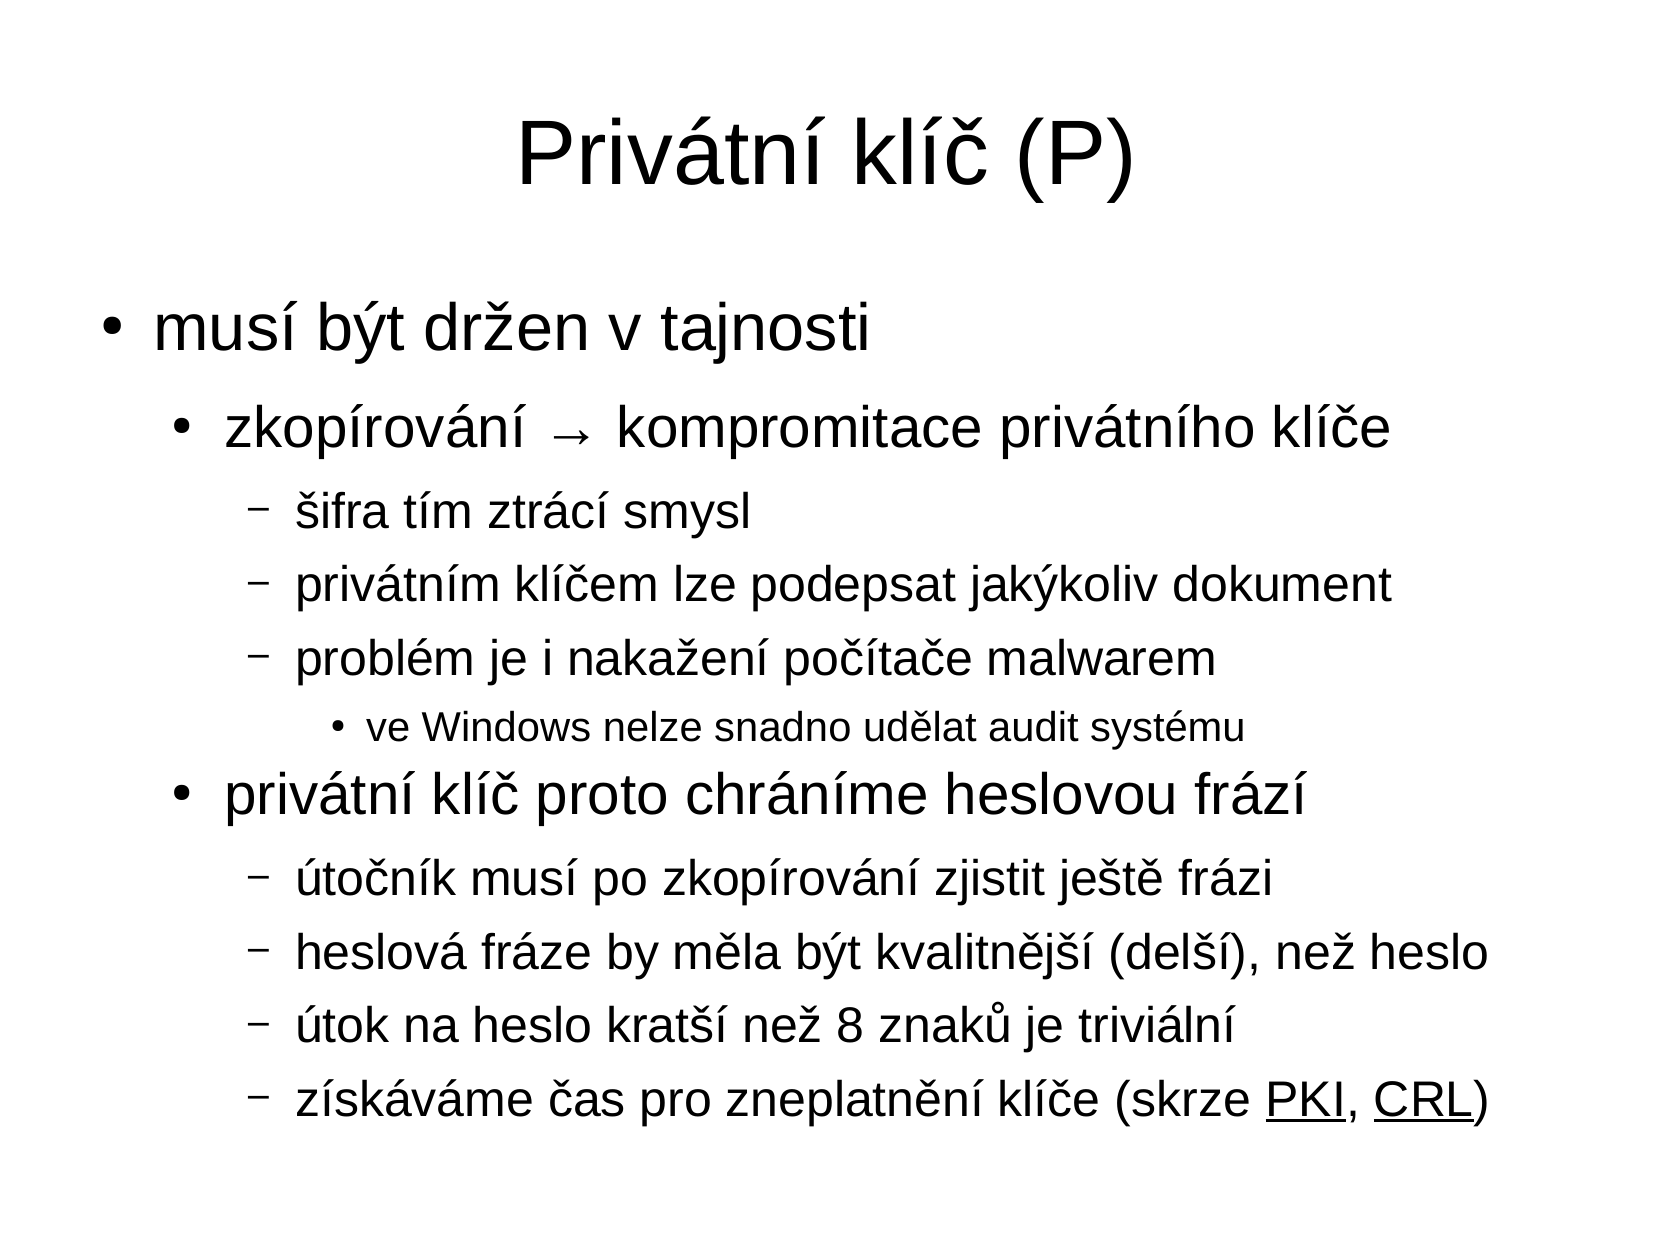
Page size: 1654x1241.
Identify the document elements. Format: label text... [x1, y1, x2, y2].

list musí být držen v tajnosti zkopírování → kompromitace privátního klíče šifra tím ztrácí smysl privátním klíčem lze podepsat jakýkoliv dokument problém je i nakažení počítače malwarem ve Windows nelze snadno udělat audit systému privátní klíč proto chráníme heslovou frází útočník musí po zkopírování zjistit ještě frázi heslová fráze by měla být kvalitnější (delší), než heslo útok na heslo kratší než 8 znaků je triviální získáváme čas pro zneplatnění klíče (skrze PKI, CRL) [82, 290, 1571, 1127]
title Privátní klíč (P) [82, 49, 1571, 257]
